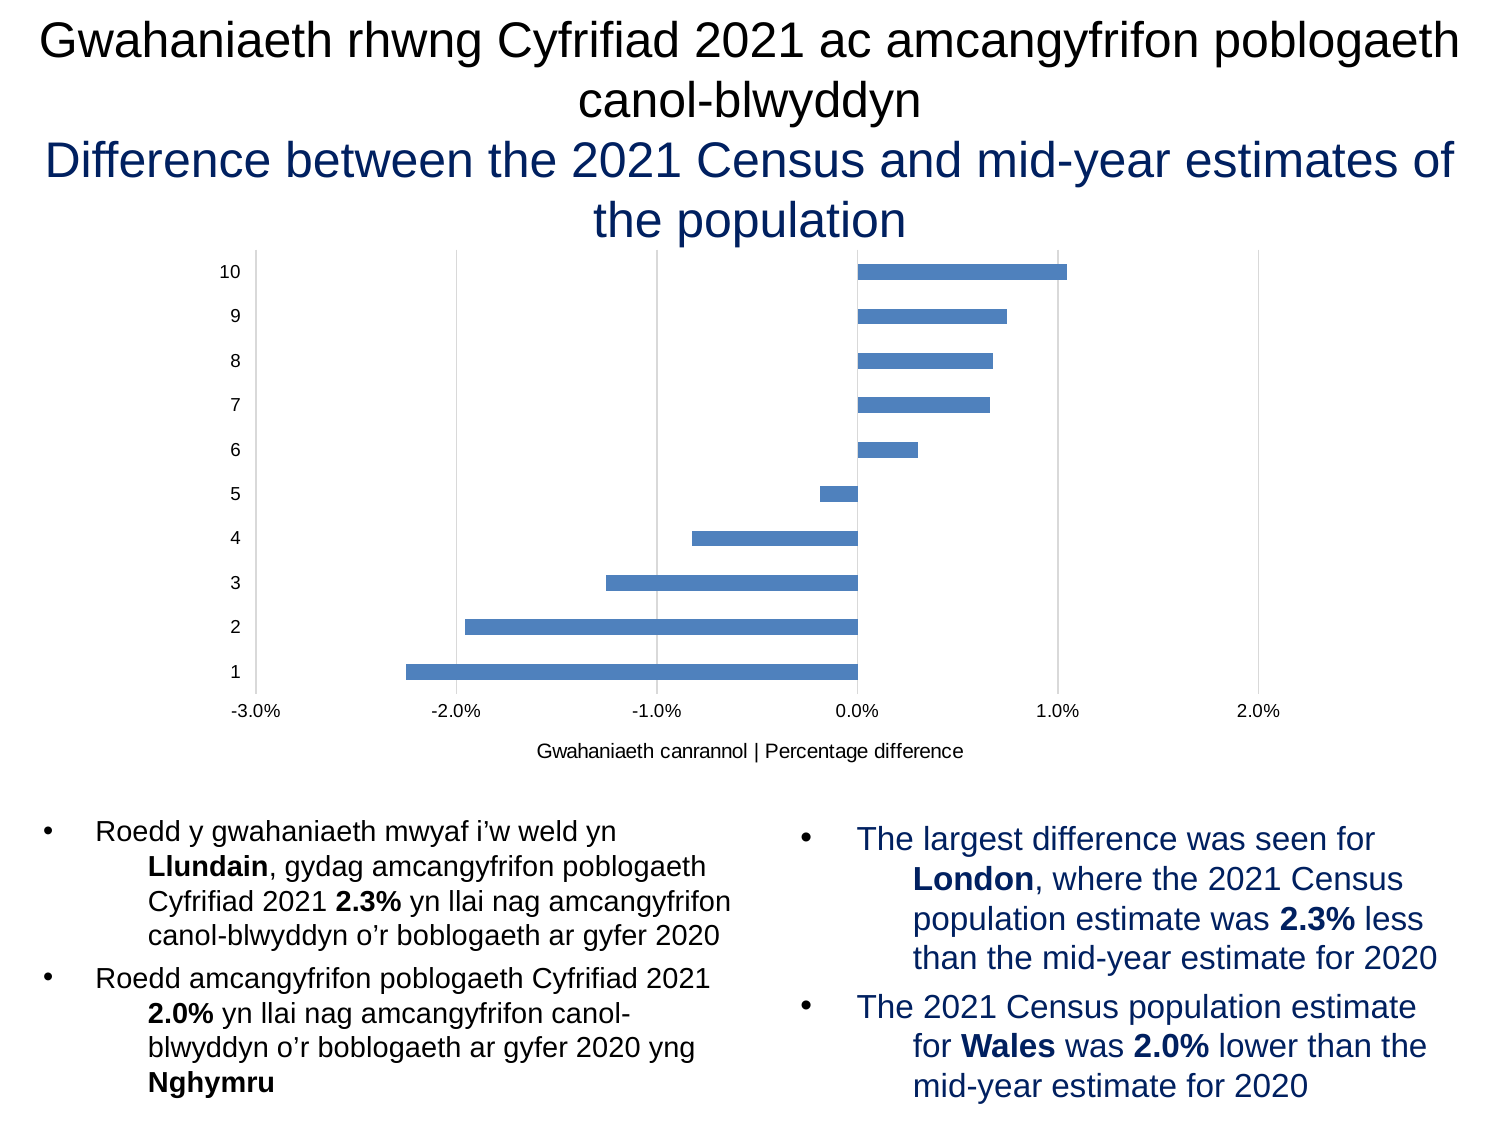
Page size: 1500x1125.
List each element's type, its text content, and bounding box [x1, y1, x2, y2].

title Gwahaniaeth rhwng Cyfrifiad 2021 ac amcangyfrifon poblogaeth canol-blwyddyn Difference between the 2021 Census and mid-year estimates of the population [0, 0, 1500, 256]
text_box The largest difference was seen for London, where the 2021 Census population estimate was 2.3% less than the mid-year estimate for 2020 The 2021 Census population estimate for Wales was 2.0% lower than the mid-year estimate for 2020 [785, 809, 1472, 1125]
list Roedd y gwahaniaeth mwyaf i’w weld yn Llundain, gydag amcangyfrifon poblogaeth Cyfrifiad 2021 2.3% yn llai nag amcangyfrifon canol-blwyddyn o’r boblogaeth ar gyfer 2020 Roedd amcangyfrifon poblogaeth Cyfrifiad 2021 2.0% yn llai nag amcangyfrifon canol-blwyddyn o’r boblogaeth ar gyfer 2020 yng Nghymru [28, 805, 750, 1125]
chart [197, 256, 1303, 794]
